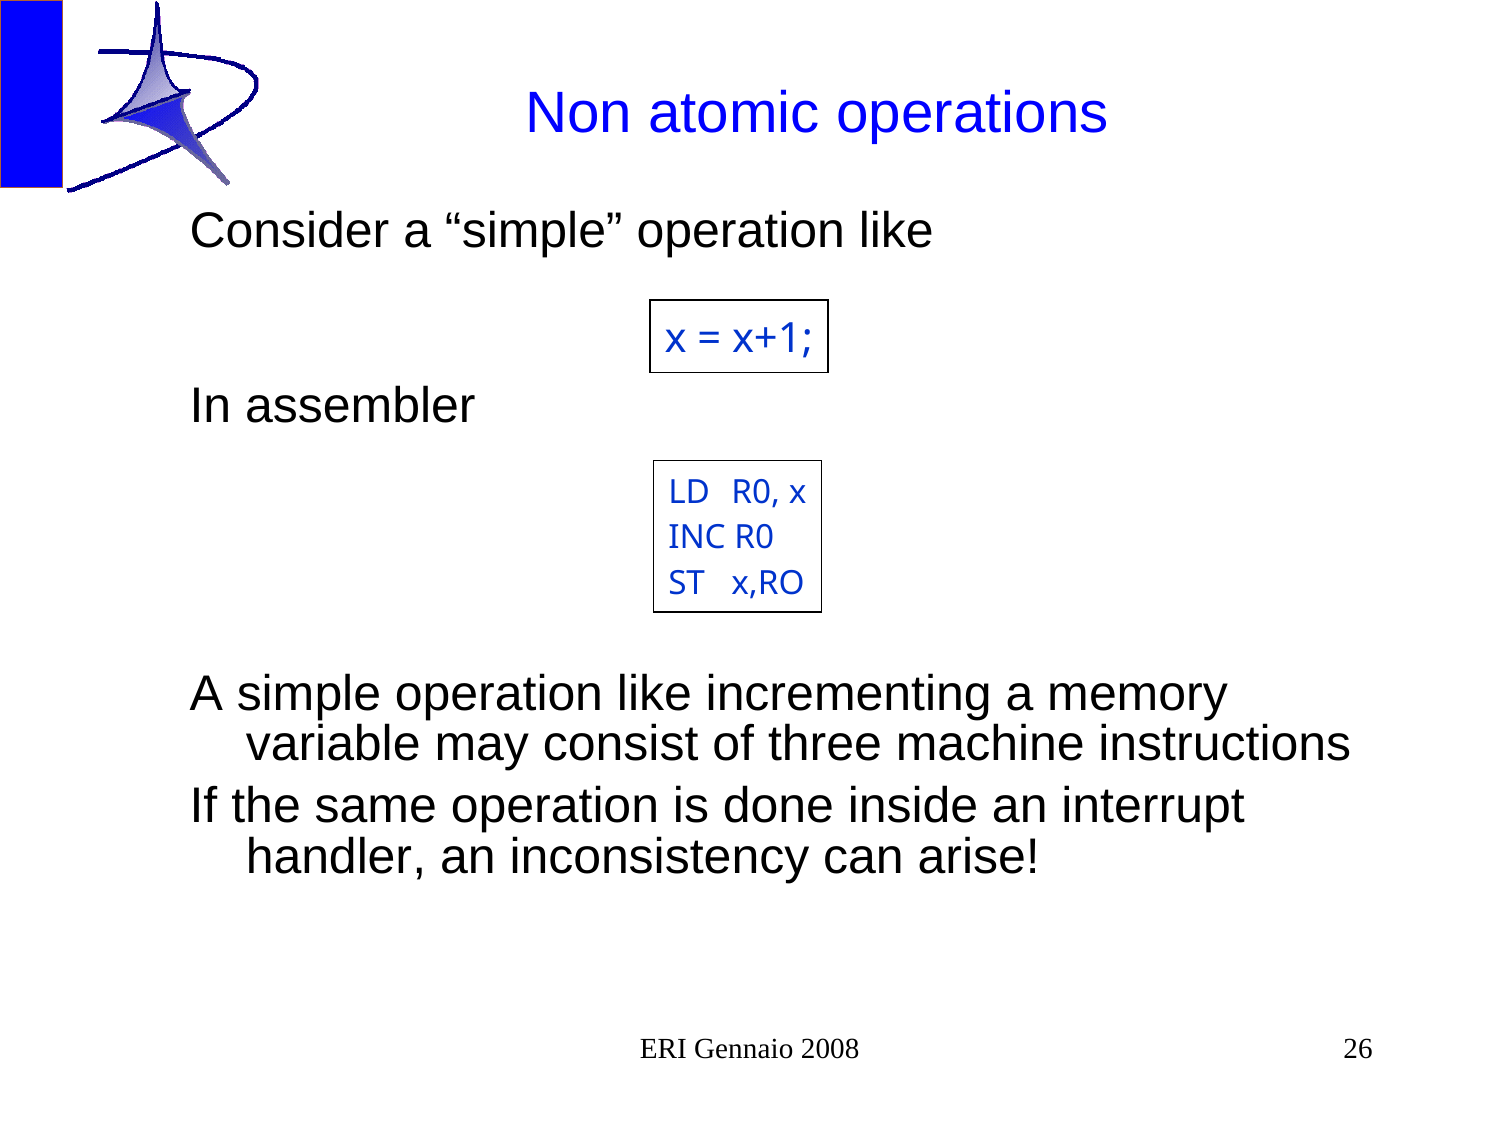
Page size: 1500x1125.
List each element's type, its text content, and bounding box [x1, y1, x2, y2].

text_box A simple operation like incrementing a memory variable may consist of three machine instructions If the same operation is done inside an interrupt handler, an inconsistency can arise! [174, 662, 1425, 1013]
text_box In assembler [174, 374, 1425, 488]
list Consider a “simple” operation like [174, 199, 1425, 334]
text_box LD R0, x INC R0 ST x,RO [653, 460, 822, 612]
picture [62, 0, 263, 197]
title Non atomic operations [174, 61, 1425, 164]
text_box x = x+1; [649, 299, 829, 373]
